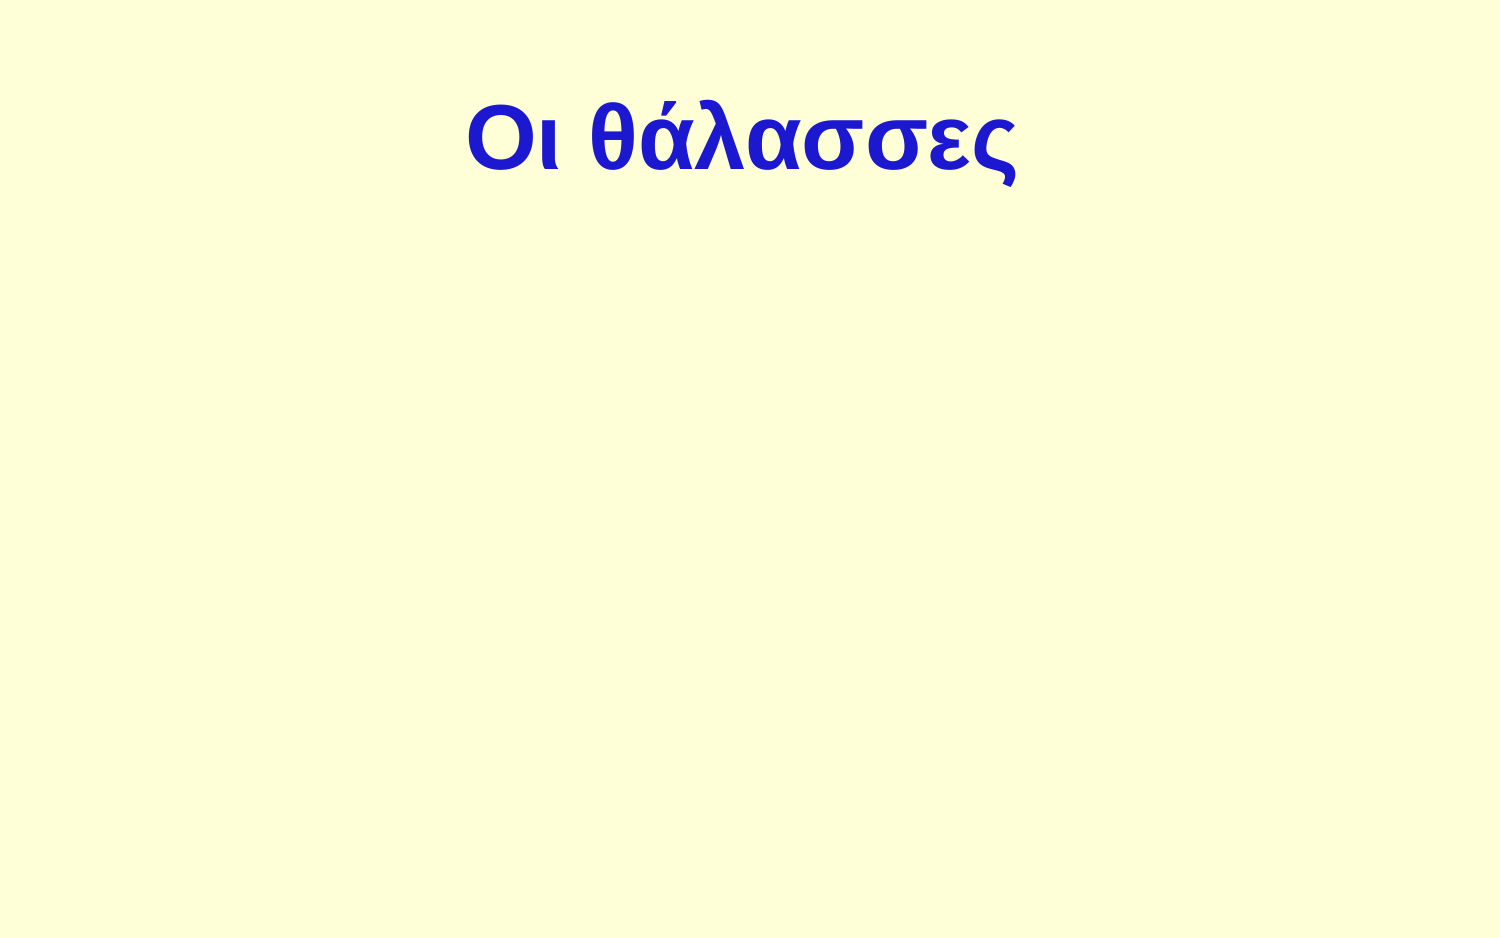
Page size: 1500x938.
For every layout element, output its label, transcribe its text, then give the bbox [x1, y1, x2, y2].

title Οι θάλασσες [67, 59, 1418, 216]
